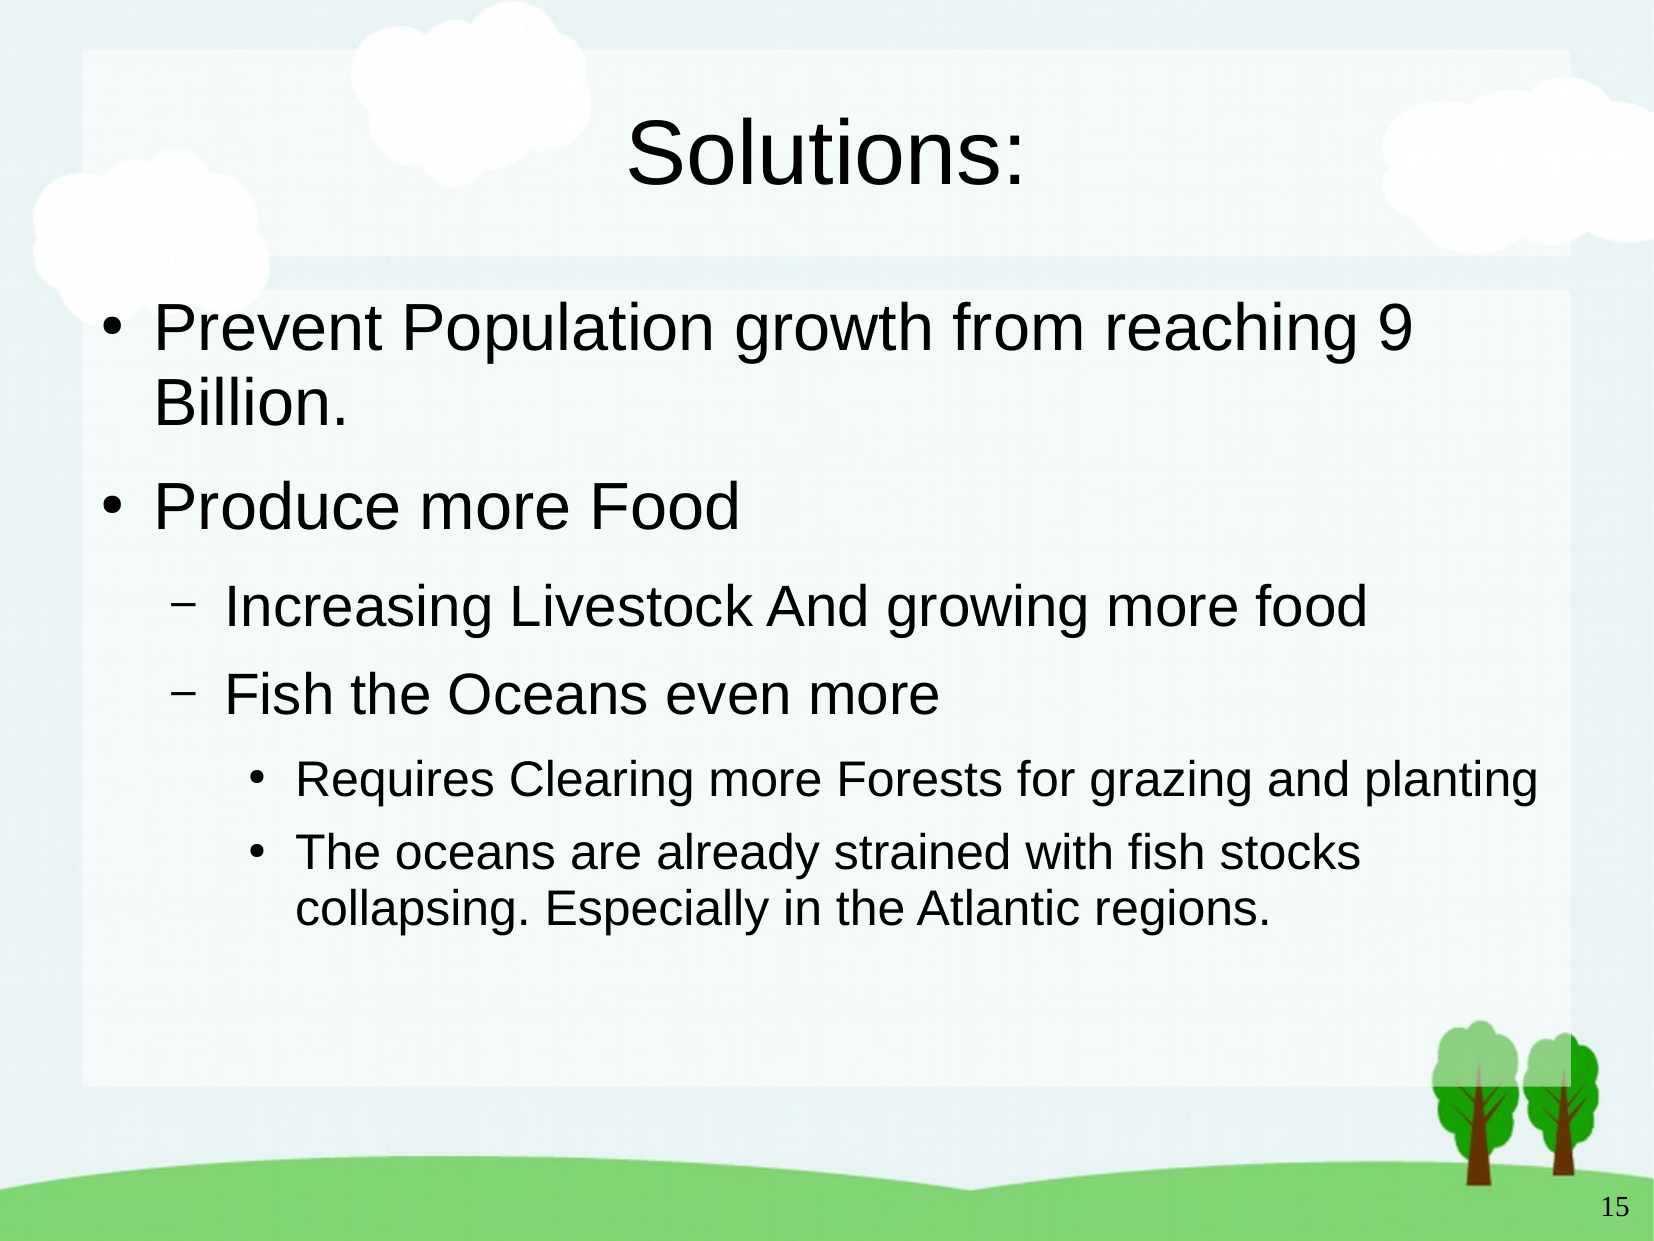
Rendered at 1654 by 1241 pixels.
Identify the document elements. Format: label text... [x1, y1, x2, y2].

list Prevent Population growth from reaching 9 Billion. Produce more Food Increasing Livestock And growing more food Fish the Oceans even more Requires Clearing more Forests for grazing and planting The oceans are already strained with fish stocks collapsing. Especially in the Atlantic regions. [82, 290, 1571, 1087]
title Solutions: [82, 49, 1571, 257]
picture [0, 0, 1654, 1241]
